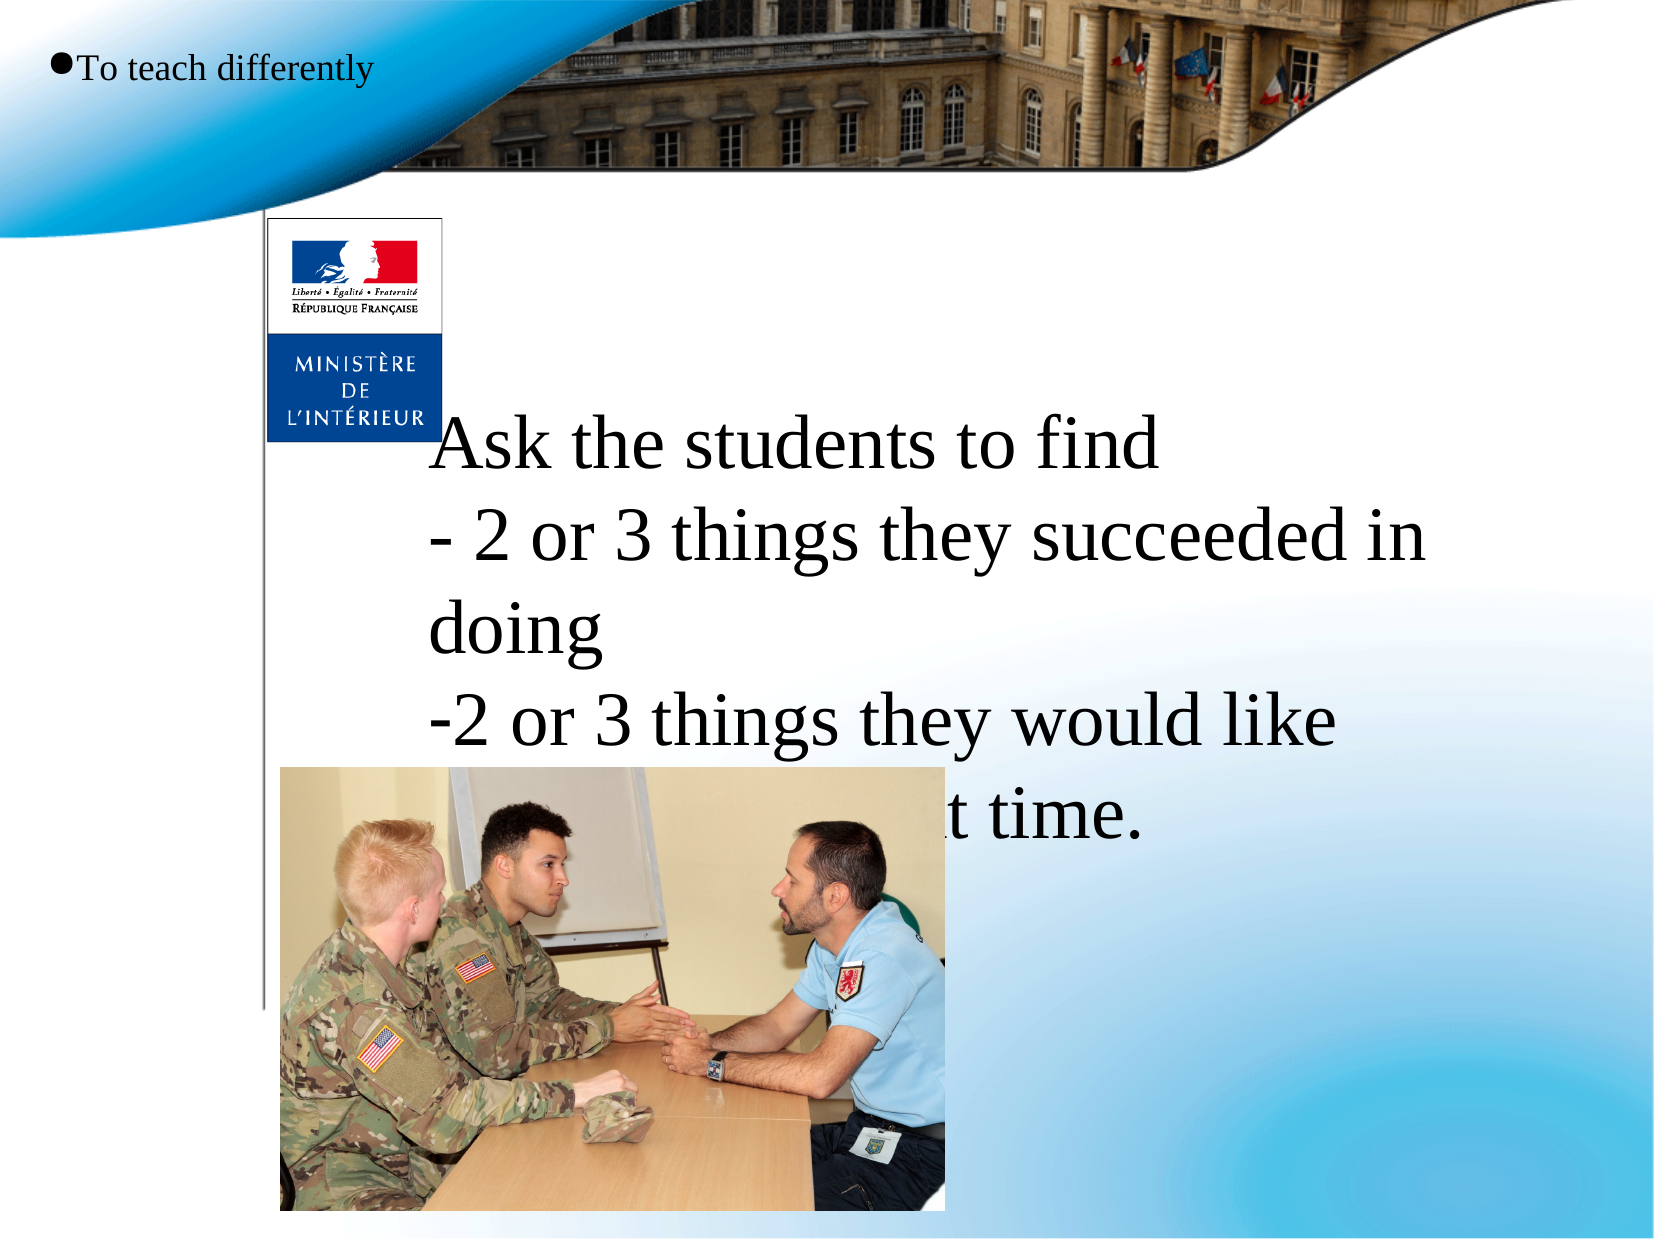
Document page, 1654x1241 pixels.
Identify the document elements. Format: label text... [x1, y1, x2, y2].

text_box To teach differently [32, 35, 414, 141]
text_box Ask the students to find - 2 or 3 things they succeeded in doing 2 or 3 things they would like to do better next time. [413, 383, 1625, 769]
picture [0, 0, 1654, 1240]
